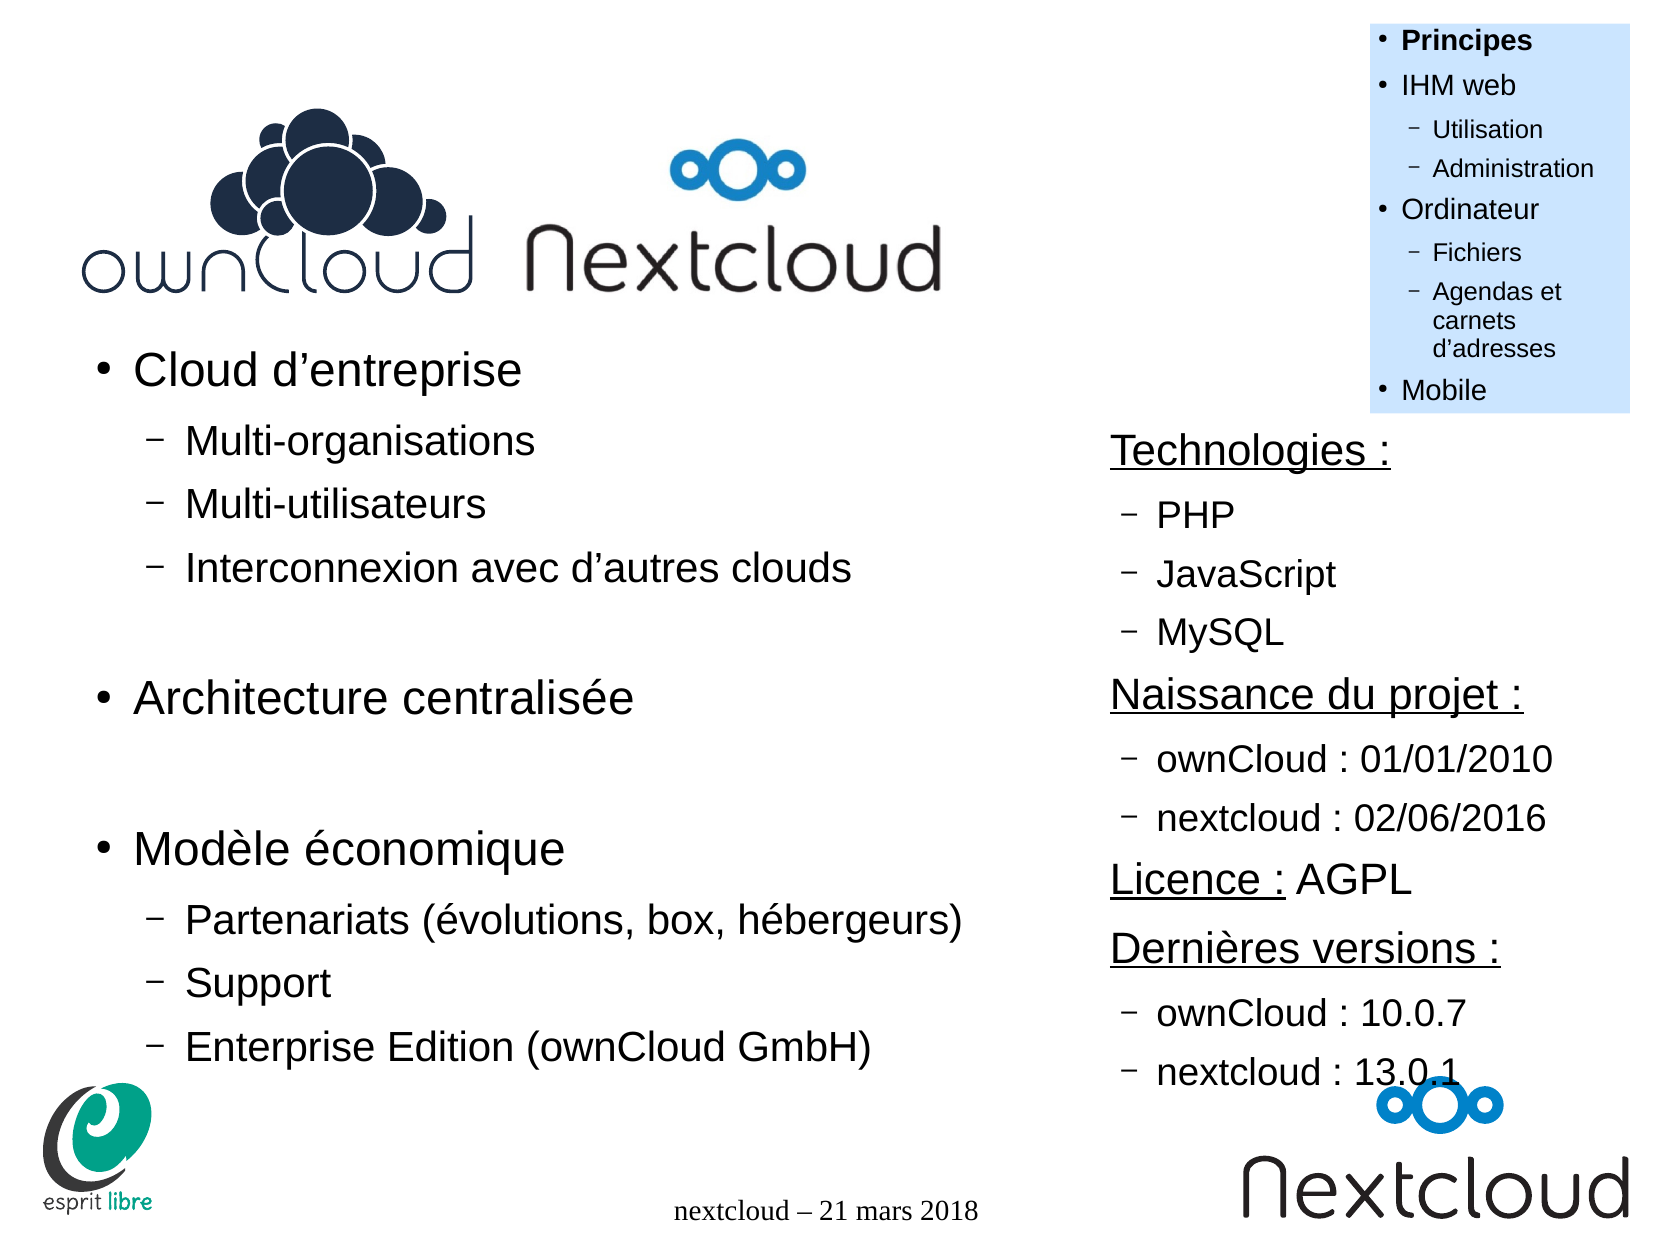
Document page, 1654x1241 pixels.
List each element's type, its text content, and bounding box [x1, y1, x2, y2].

picture [490, 111, 987, 324]
list Technologies : PHP JavaScript MySQL Naissance du projet : ownCloud : 01/01/2010 nextcloud : 02/06/2016 Licence : AGPL Dernières versions : ownCloud : 10.0.7 nextcloud : 13.0.1 [1062, 425, 1642, 1104]
list Cloud d’entreprise Multi-organisations Multi-utilisateurs Interconnexion avec d’autres clouds Architecture centralisée Modèle économique Partenariats (évolutions, box, hébergeurs) Support Enterprise Edition (ownCloud GmbH) [82, 342, 969, 1104]
picture [81, 108, 473, 294]
list Principes IHM web Utilisation Administration Ordinateur Fichiers Agendas et carnets d’adresses Mobile [1370, 23, 1630, 414]
